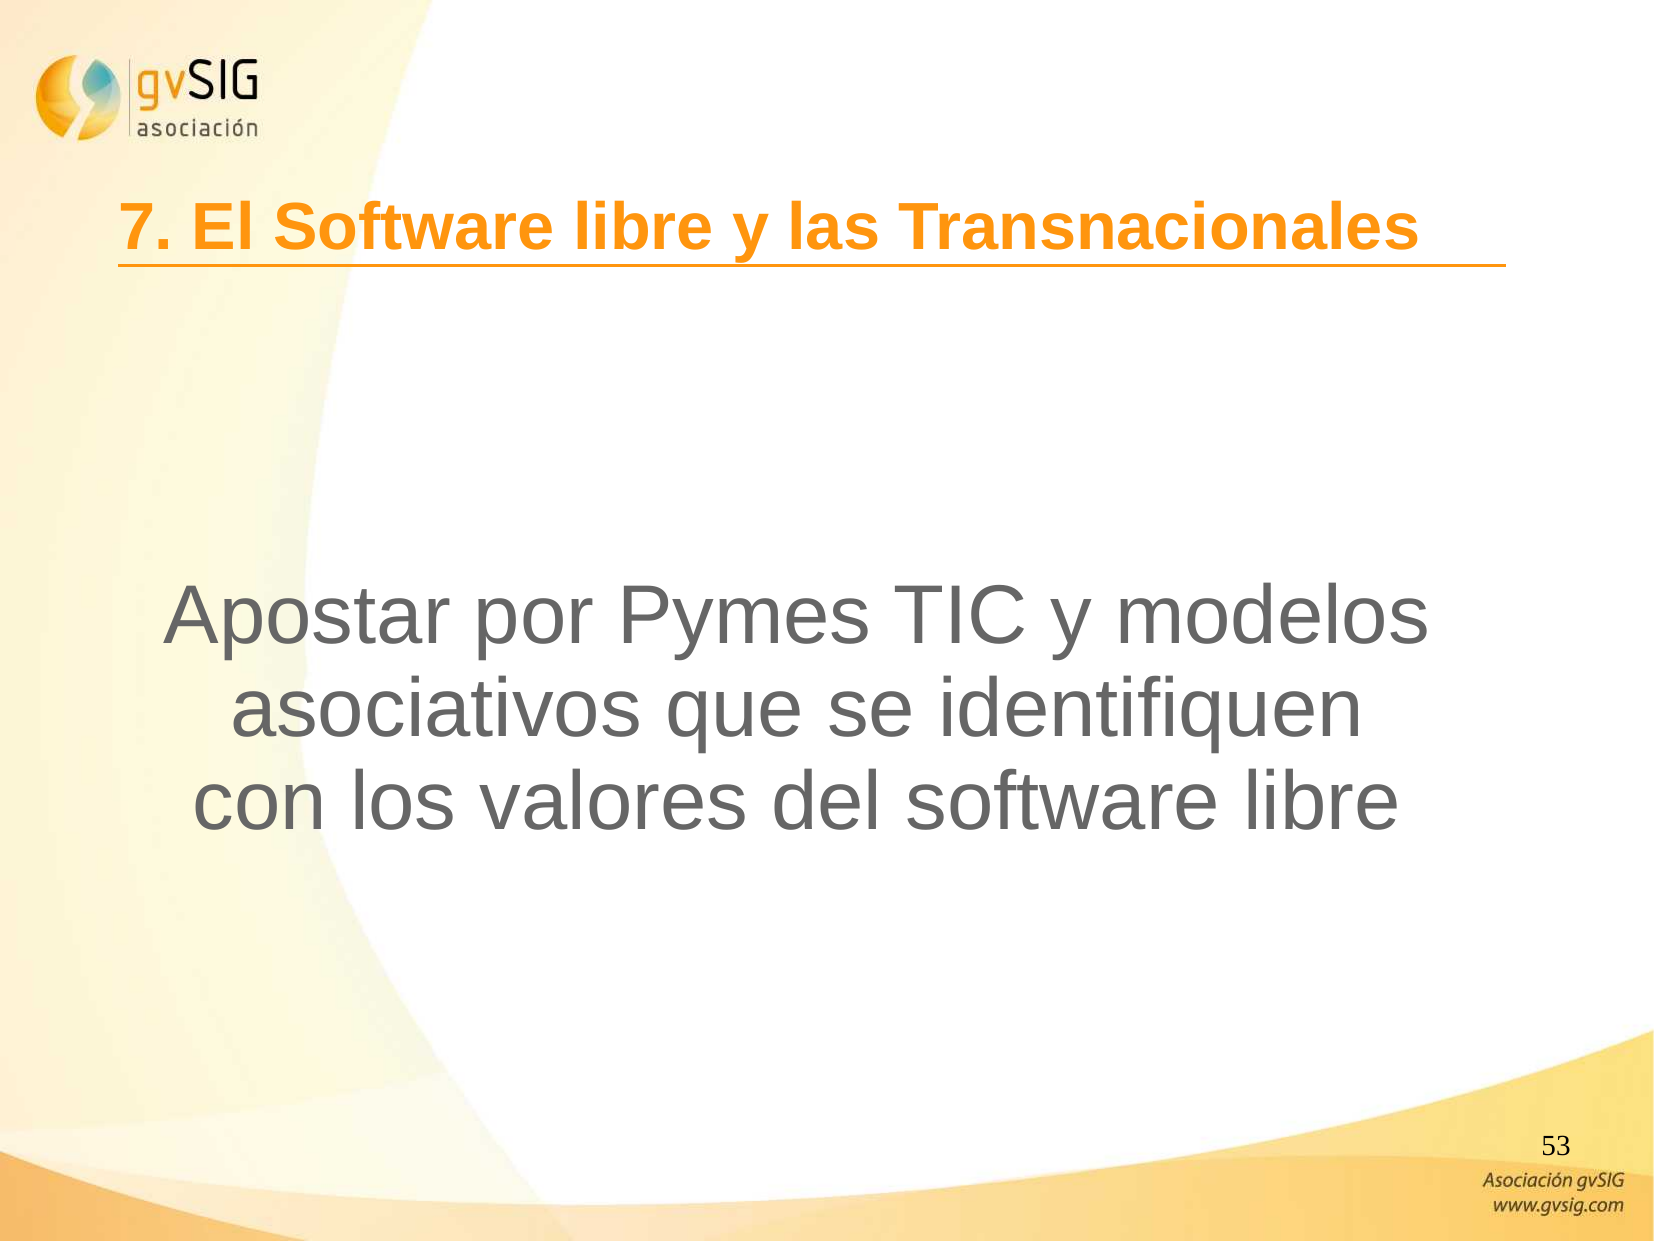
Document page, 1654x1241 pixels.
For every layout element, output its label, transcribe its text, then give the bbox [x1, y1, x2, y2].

text_box Apostar por Pymes TIC y modelos asociativos que se identifiquen con los valores del software libre [147, 561, 1447, 897]
title 7. El Software libre y las Transnacionales [118, 177, 1607, 276]
picture [0, 0, 1654, 1241]
